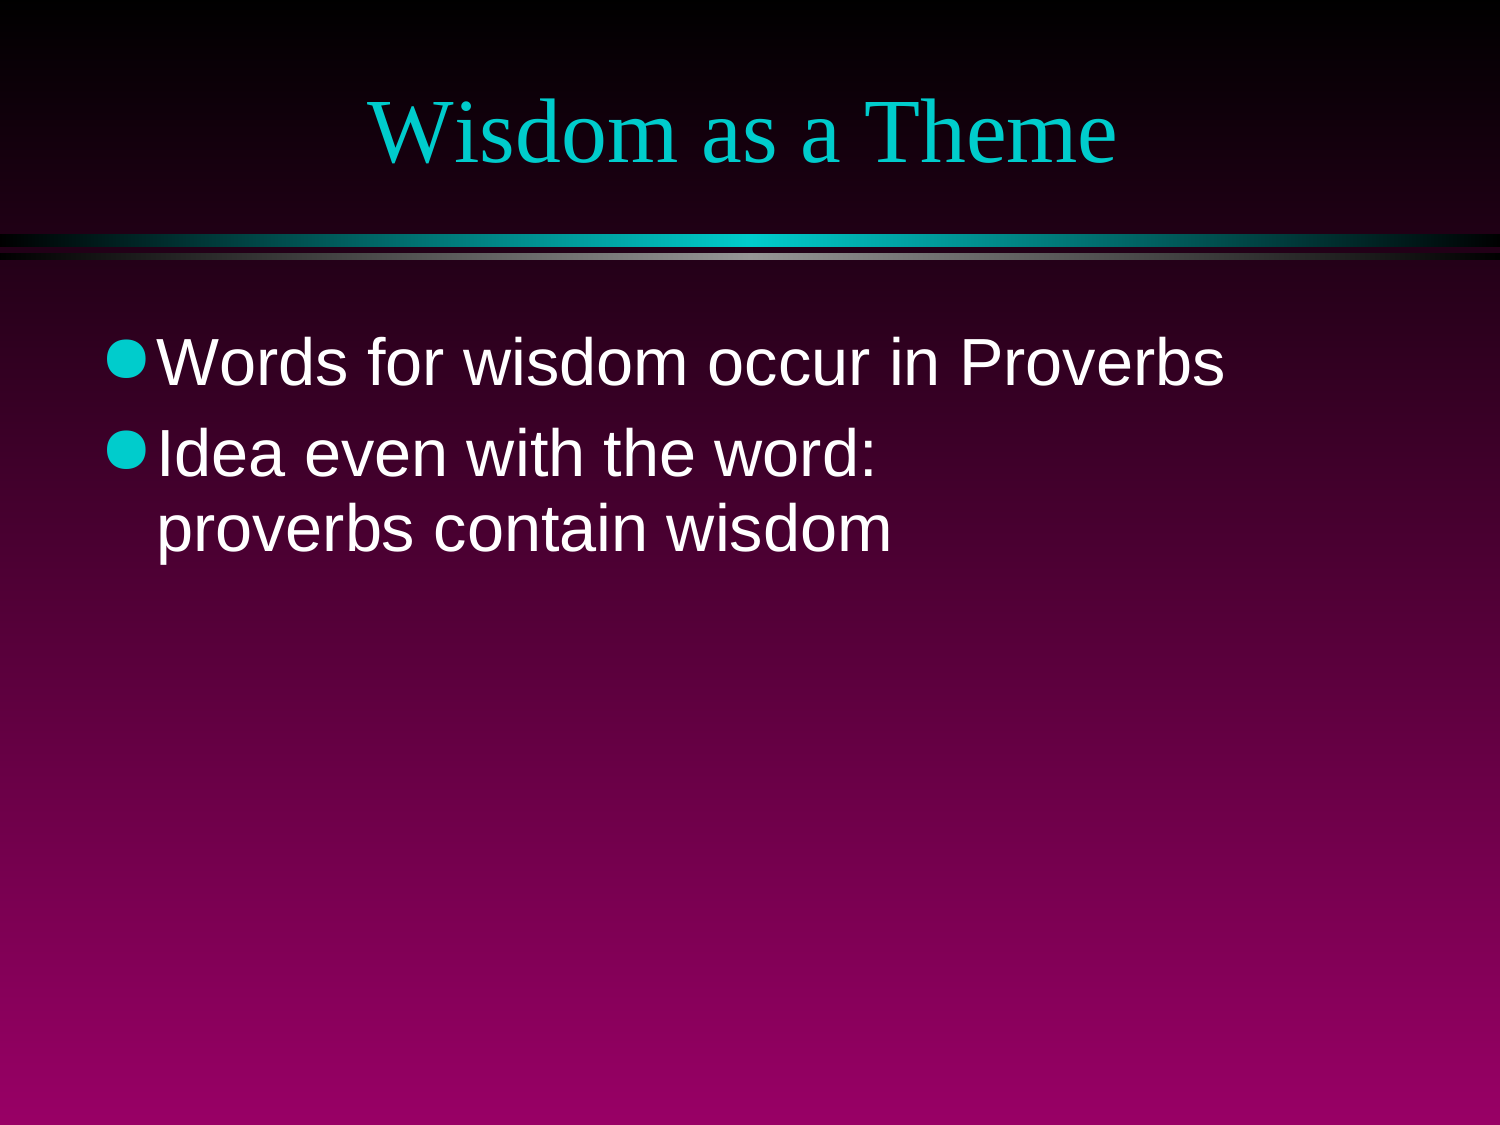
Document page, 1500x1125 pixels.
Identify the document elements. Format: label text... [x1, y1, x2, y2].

list Words for wisdom occur in Proverbs Idea even with the word: proverbs contain wisdom [99, 324, 1388, 1001]
title Wisdom as a Theme [99, 37, 1388, 225]
